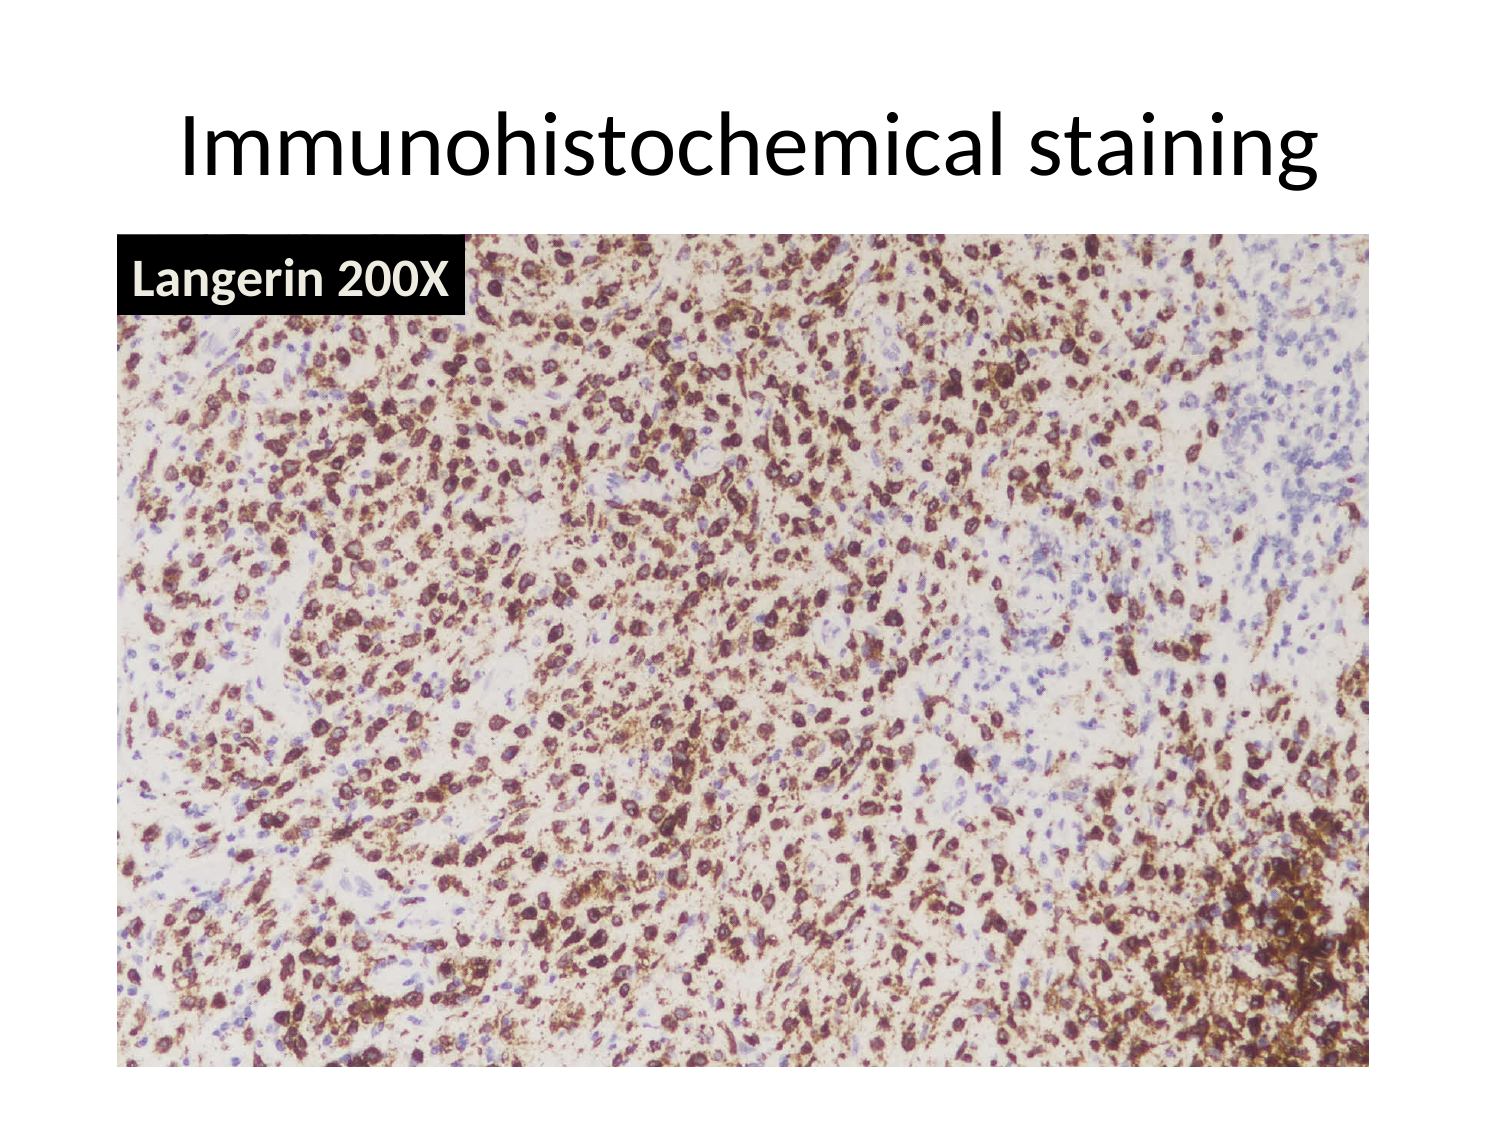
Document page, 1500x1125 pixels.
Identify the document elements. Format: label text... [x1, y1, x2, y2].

picture [117, 234, 1369, 1067]
text_box Langerin 200X [117, 234, 465, 315]
title Immunohistochemical staining [75, 45, 1426, 233]
